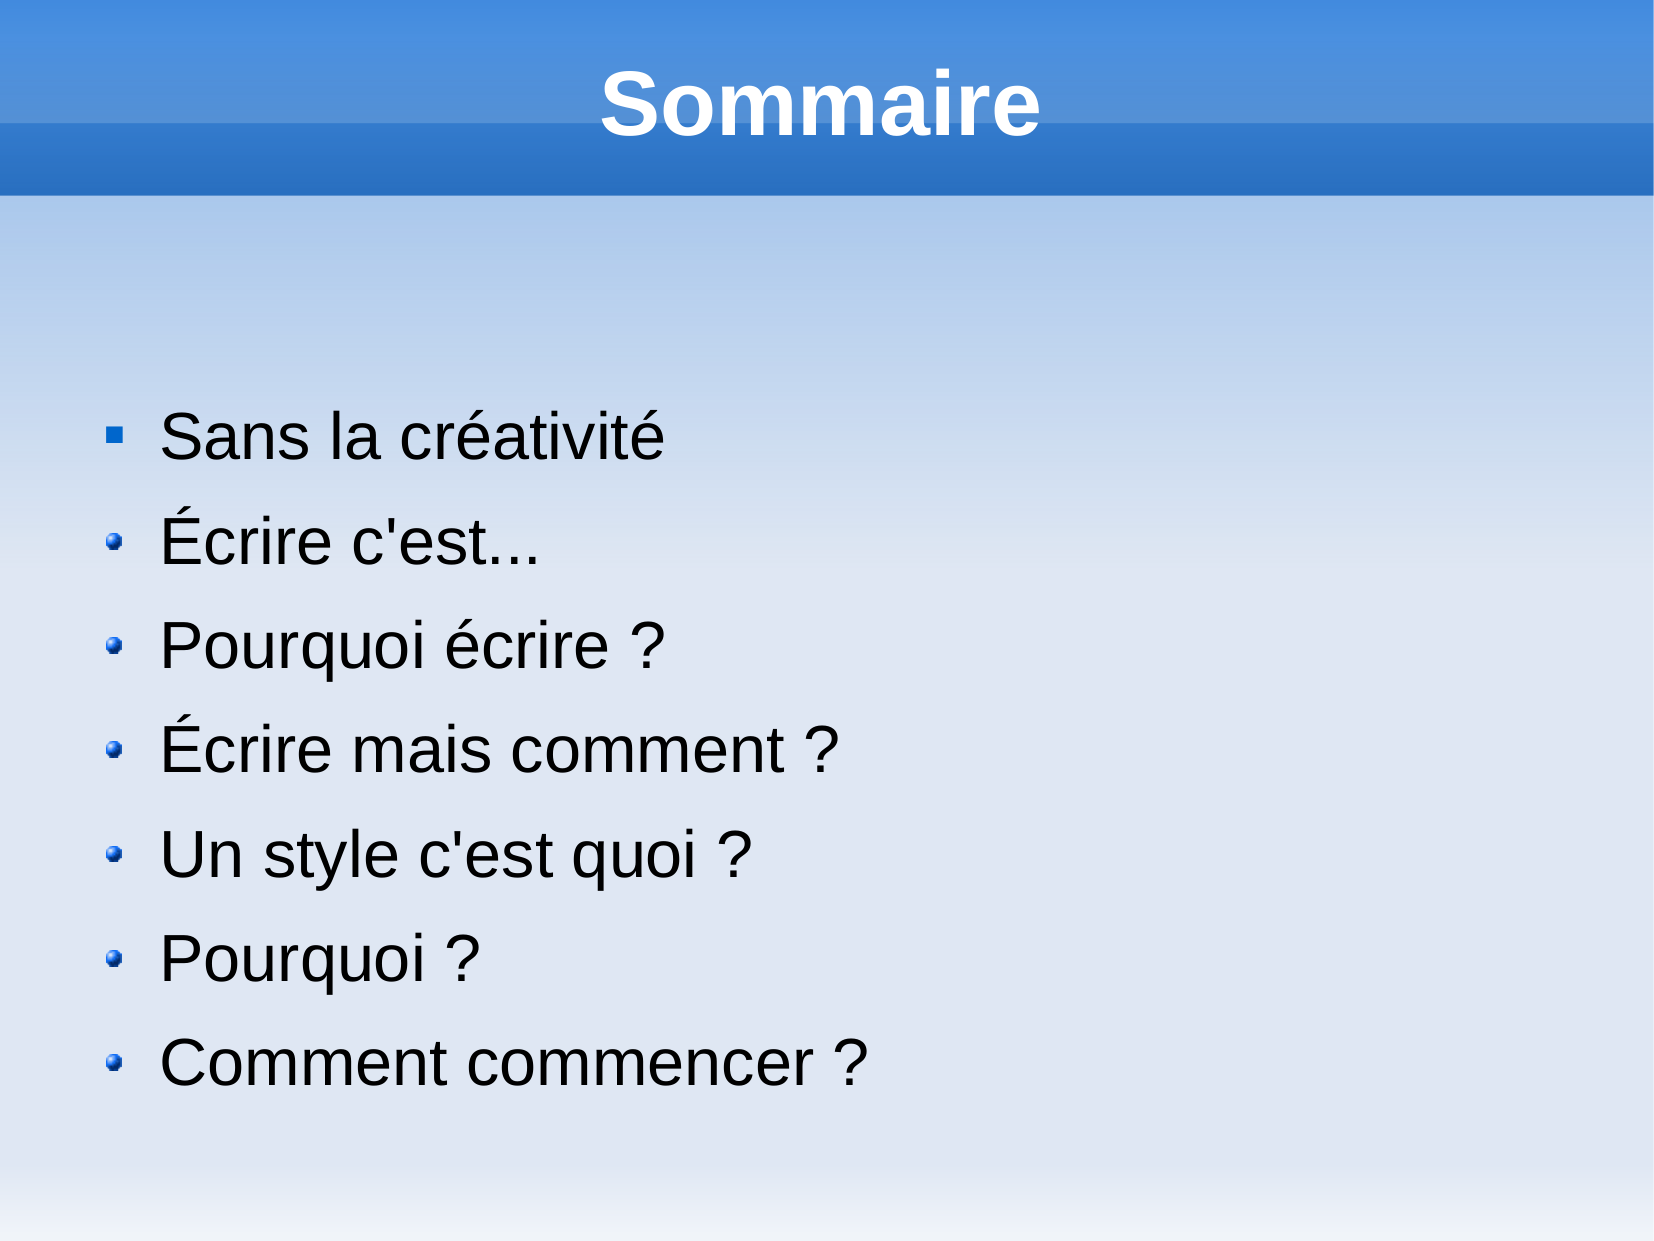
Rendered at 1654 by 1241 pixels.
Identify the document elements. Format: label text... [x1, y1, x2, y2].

title Sommaire [76, 0, 1565, 208]
list Sans la créativité Écrire c'est... Pourquoi écrire ? Écrire mais comment ? Un style c'est quoi ? Pourquoi ? Comment commencer ? [88, 295, 1577, 1205]
picture [0, 0, 1654, 1241]
